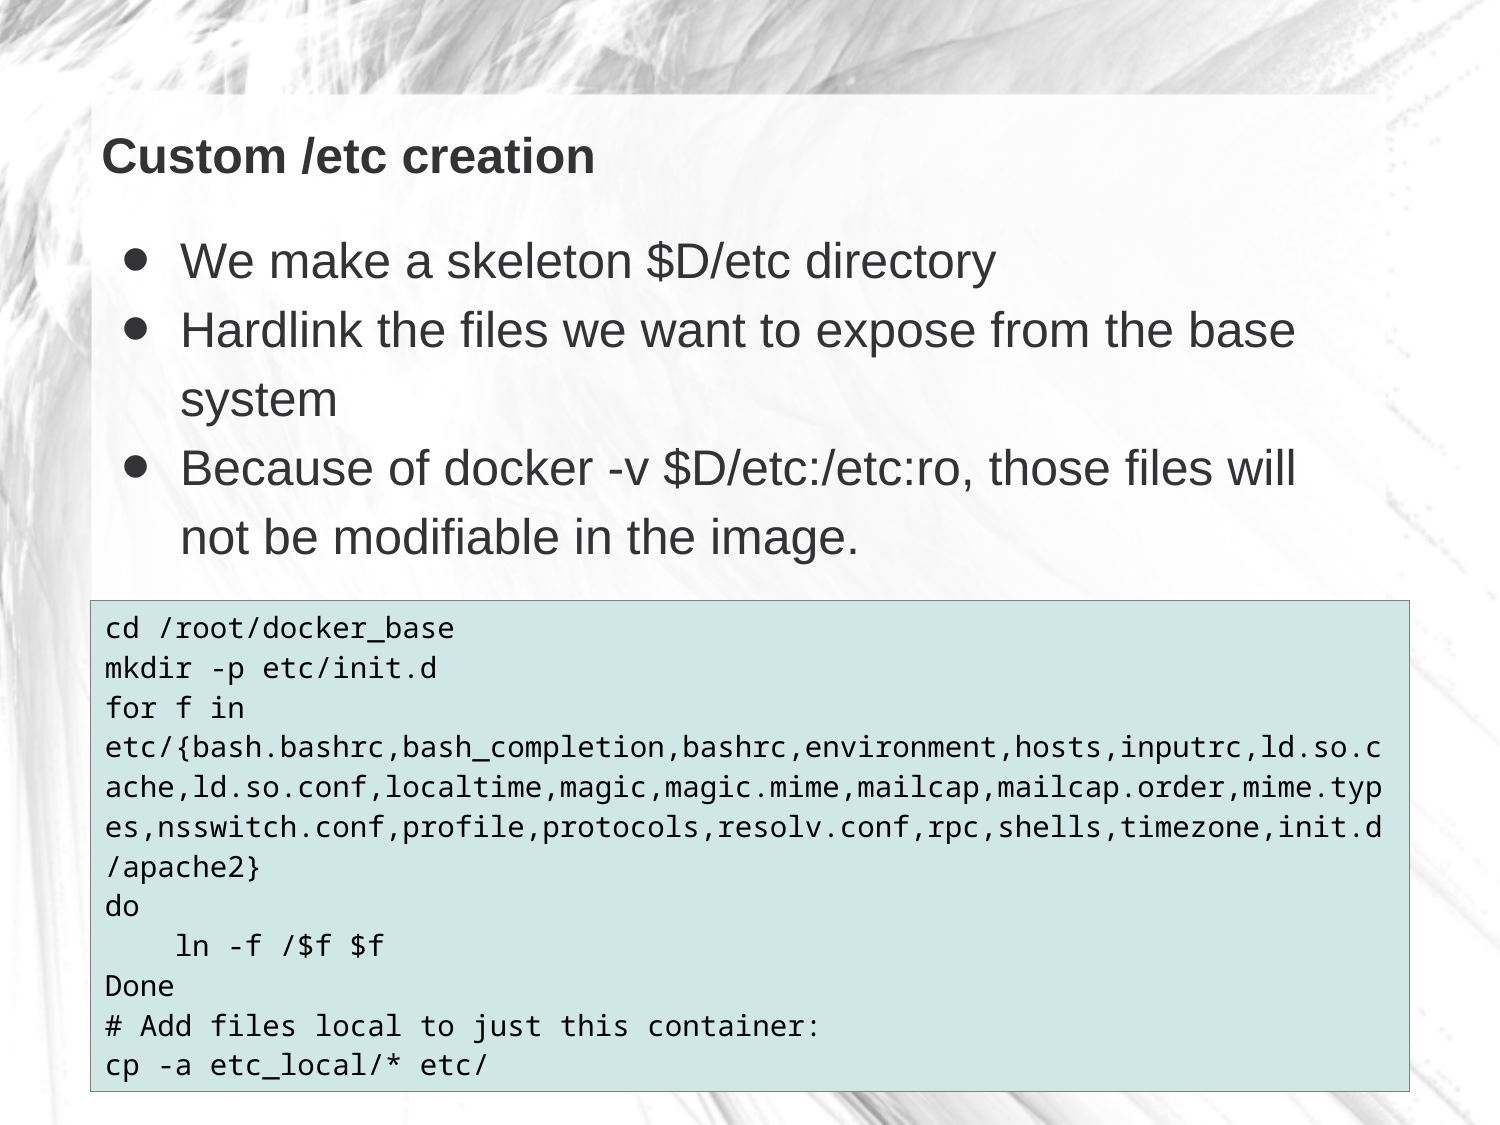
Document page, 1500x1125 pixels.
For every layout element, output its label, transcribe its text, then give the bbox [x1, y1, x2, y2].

list We make a skeleton $D/etc directory Hardlink the files we want to expose from the base system Because of docker -v $D/etc:/etc:ro, those files will not be modifiable in the image. [90, 204, 1393, 610]
picture [0, 0, 1500, 1125]
text_box cd /root/docker_base mkdir -p etc/init.d for f in etc/{bash.bashrc,bash_completion,bashrc,environment,hosts,inputrc,ld.so.cache,ld.so.conf,localtime,magic,magic.mime,mailcap,mailcap.order,mime.types,nsswitch.conf,profile,protocols,resolv.conf,rpc,shells,timezone,init.d/apache2} do ln -f /$f $f Done # Add files local to just this container: cp -a etc_local/* etc/ [90, 600, 1410, 1036]
title Custom /etc creation [61, 108, 1412, 205]
